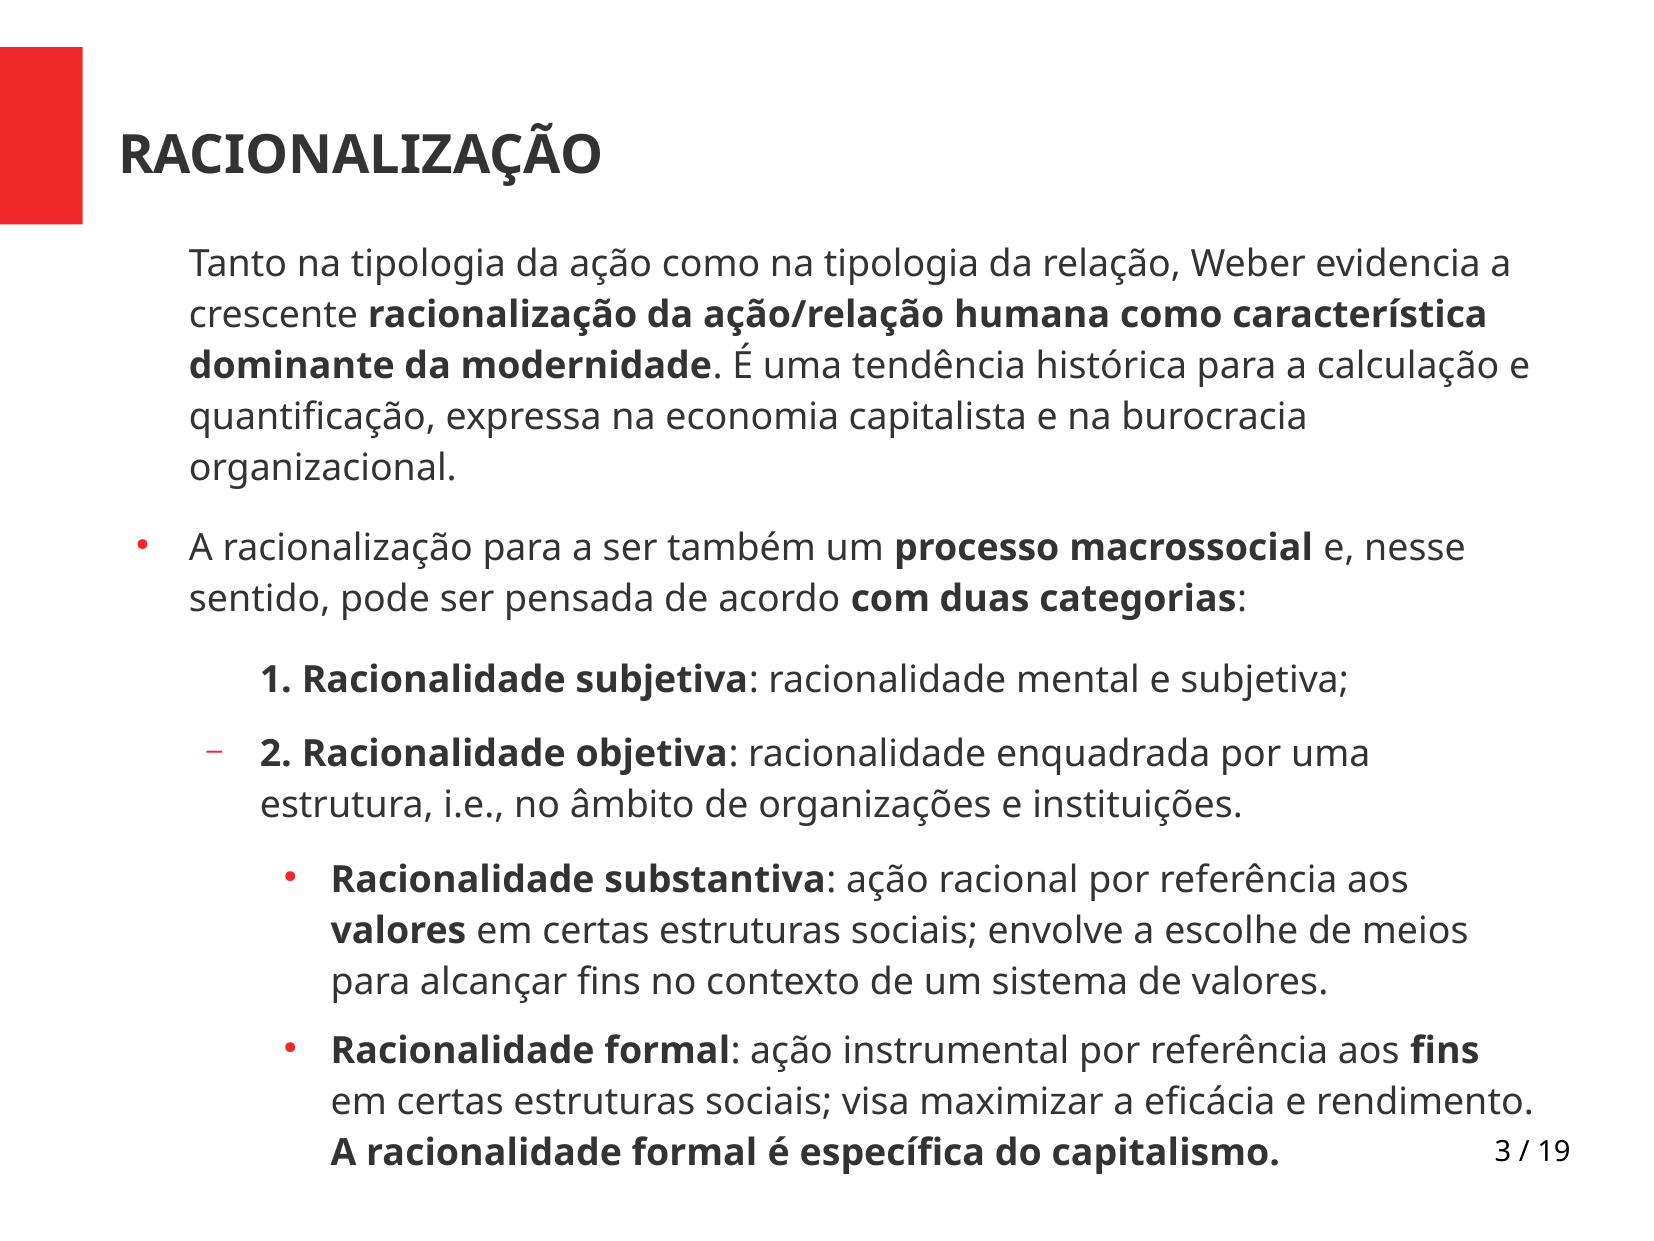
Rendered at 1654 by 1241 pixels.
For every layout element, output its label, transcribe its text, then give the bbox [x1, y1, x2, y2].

list Tanto na tipologia da ação como na tipologia da relação, Weber evidencia a crescente racionalização da ação/relação humana como característica dominante da modernidade. É uma tendência histórica para a calculação e quantificação, expressa na economia capitalista e na burocracia organizacional. A racionalização para a ser também um processo macrossocial e, nesse sentido, pode ser pensada de acordo com duas categorias: 1. Racionalidade subjetiva: racionalidade mental e subjetiva; 2. Racionalidade objetiva: racionalidade enquadrada por uma estrutura, i.e., no âmbito de organizações e instituições. Racionalidade substantiva: ação racional por referência aos valores em certas estruturas sociais; envolve a escolhe de meios para alcançar fins no contexto de um sistema de valores. Racionalidade formal: ação instrumental por referência aos fins em certas estruturas sociais; visa maximizar a eficácia e rendimento. A racionalidade formal é específica do capitalismo. [118, 236, 1536, 956]
title RACIONALIZAÇÃO [118, 49, 1571, 257]
